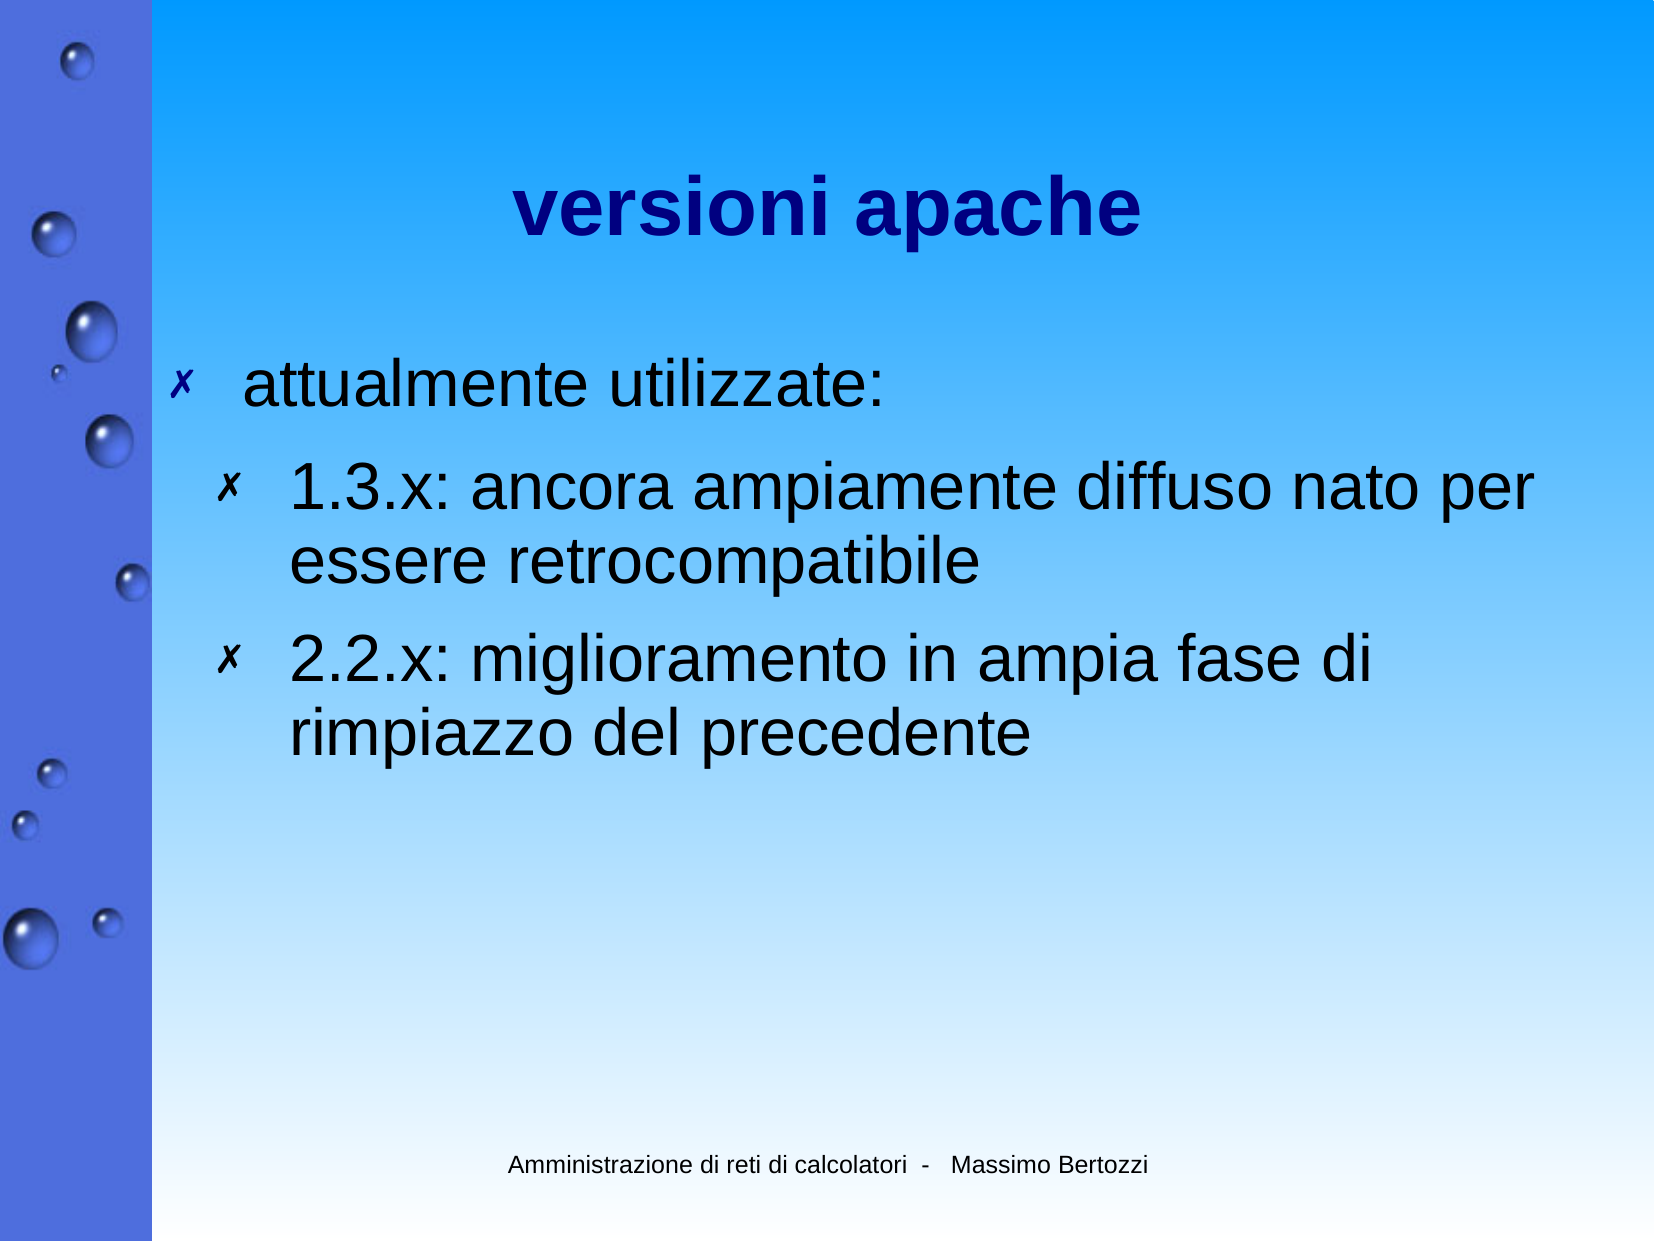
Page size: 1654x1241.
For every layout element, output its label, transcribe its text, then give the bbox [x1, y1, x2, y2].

title versioni apache [121, 102, 1534, 311]
picture [0, 0, 152, 1241]
list attualmente utilizzate: 1.3.x: ancora ampiamente diffuso nato per essere retrocompatibile 2.2.x: miglioramento in ampia fase di rimpiazzo del precedente [159, 346, 1572, 1128]
